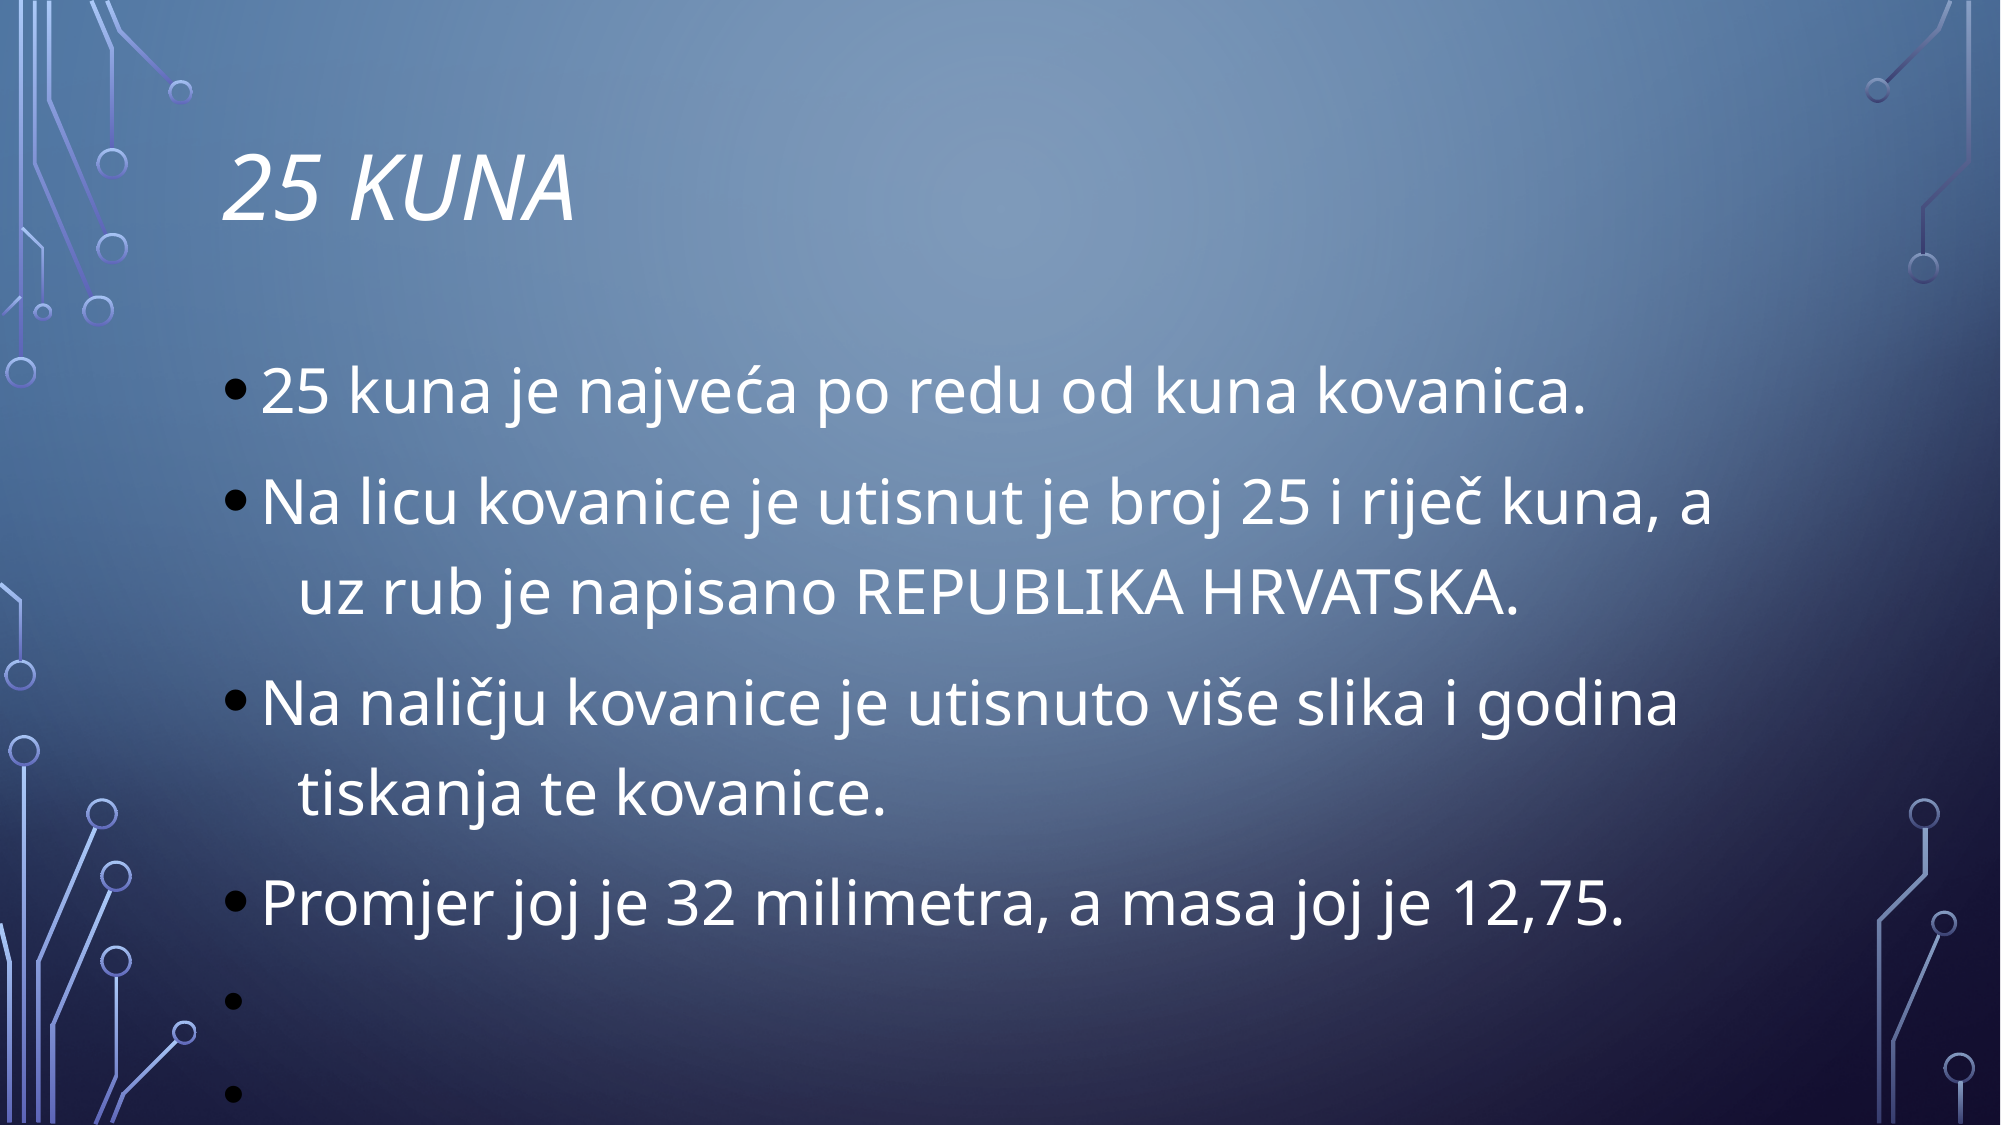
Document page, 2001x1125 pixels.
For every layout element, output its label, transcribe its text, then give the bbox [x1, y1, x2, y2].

title 25 kuna [207, 52, 1741, 328]
list 25 kuna je najveća po redu od kuna kovanica. Na licu kovanice je utisnut je broj 25 i riječ kuna, a uz rub je napisano REPUBLIKA HRVATSKA. Na naličju kovanice je utisnuto više slika i godina tiskanja te kovanice. Promjer joj je 32 milimetra, a masa joj je 12,75. [207, 328, 1741, 951]
